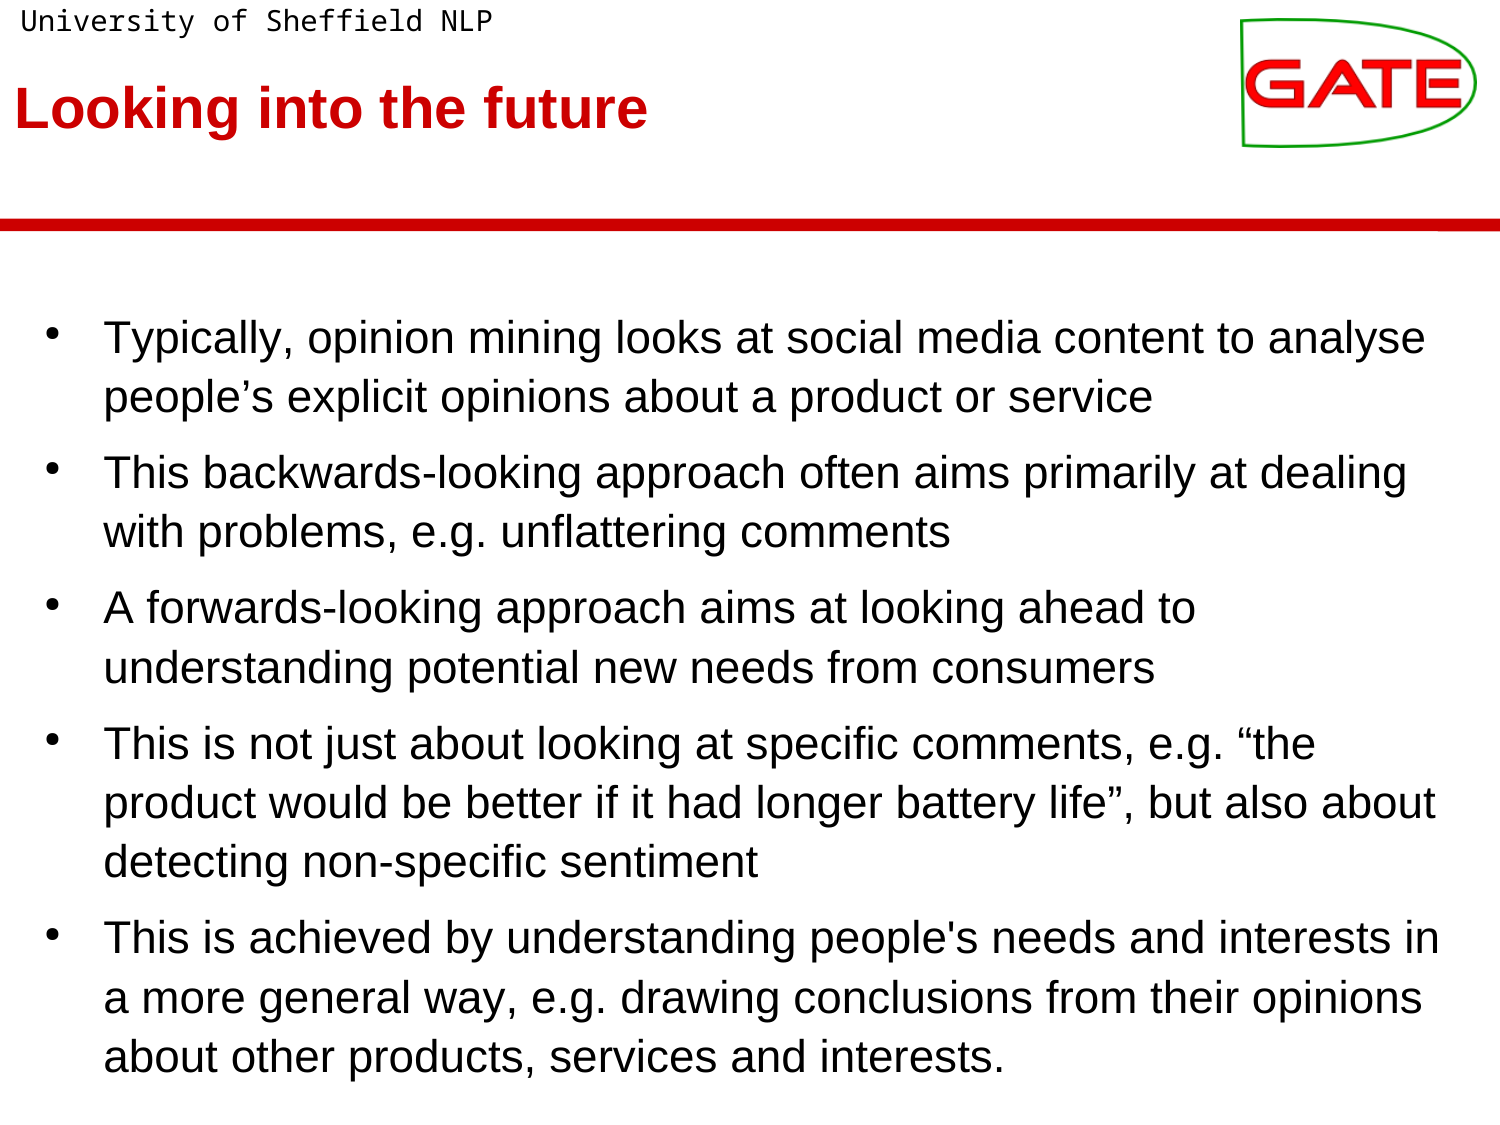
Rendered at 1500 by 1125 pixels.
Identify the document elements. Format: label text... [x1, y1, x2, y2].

title Looking into the future [0, 11, 1239, 205]
list Typically, opinion mining looks at social media content to analyse people’s explicit opinions about a product or service This backwards-looking approach often aims primarily at dealing with problems, e.g. unflattering comments A forwards-looking approach aims at looking ahead to understanding potential new needs from consumers This is not just about looking at specific comments, e.g. “the product would be better if it had longer battery life”, but also about detecting non-specific sentiment This is achieved by understanding people's needs and interests in a more general way, e.g. drawing conclusions from their opinions about other products, services and interests. [29, 295, 1477, 1105]
picture [1240, 18, 1477, 148]
